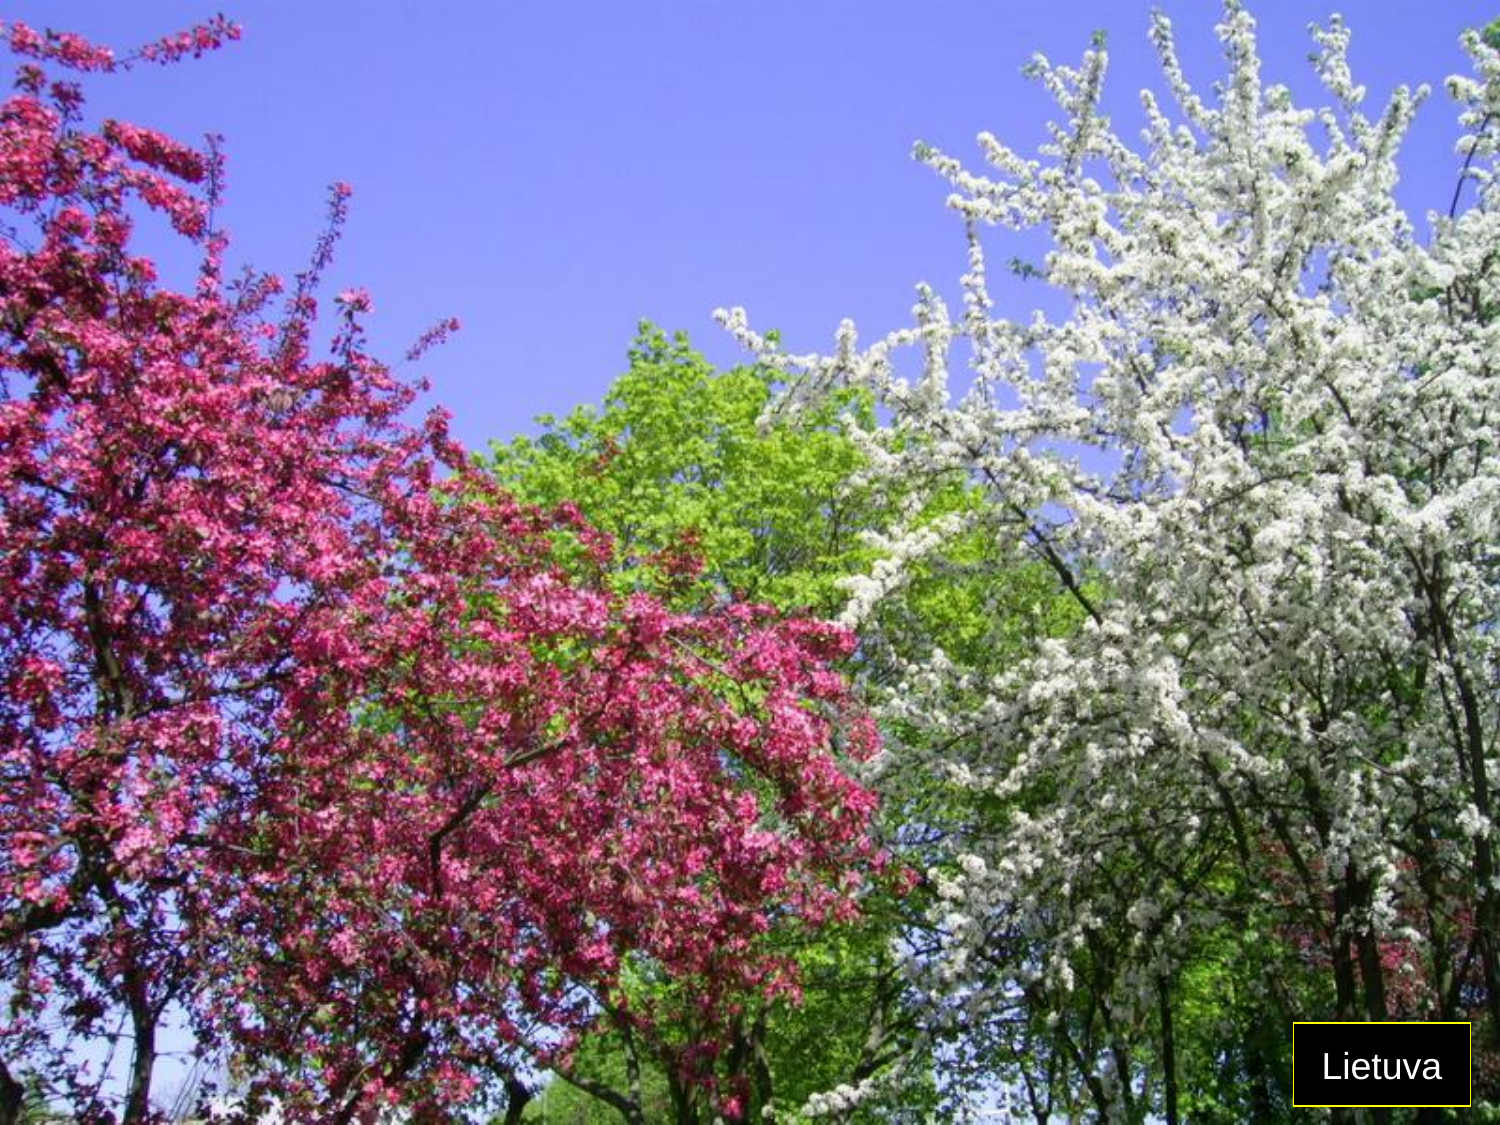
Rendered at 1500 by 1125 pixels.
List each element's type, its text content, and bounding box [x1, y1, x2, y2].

picture [0, 0, 1500, 1125]
text_box Lietuva [1293, 1023, 1471, 1106]
